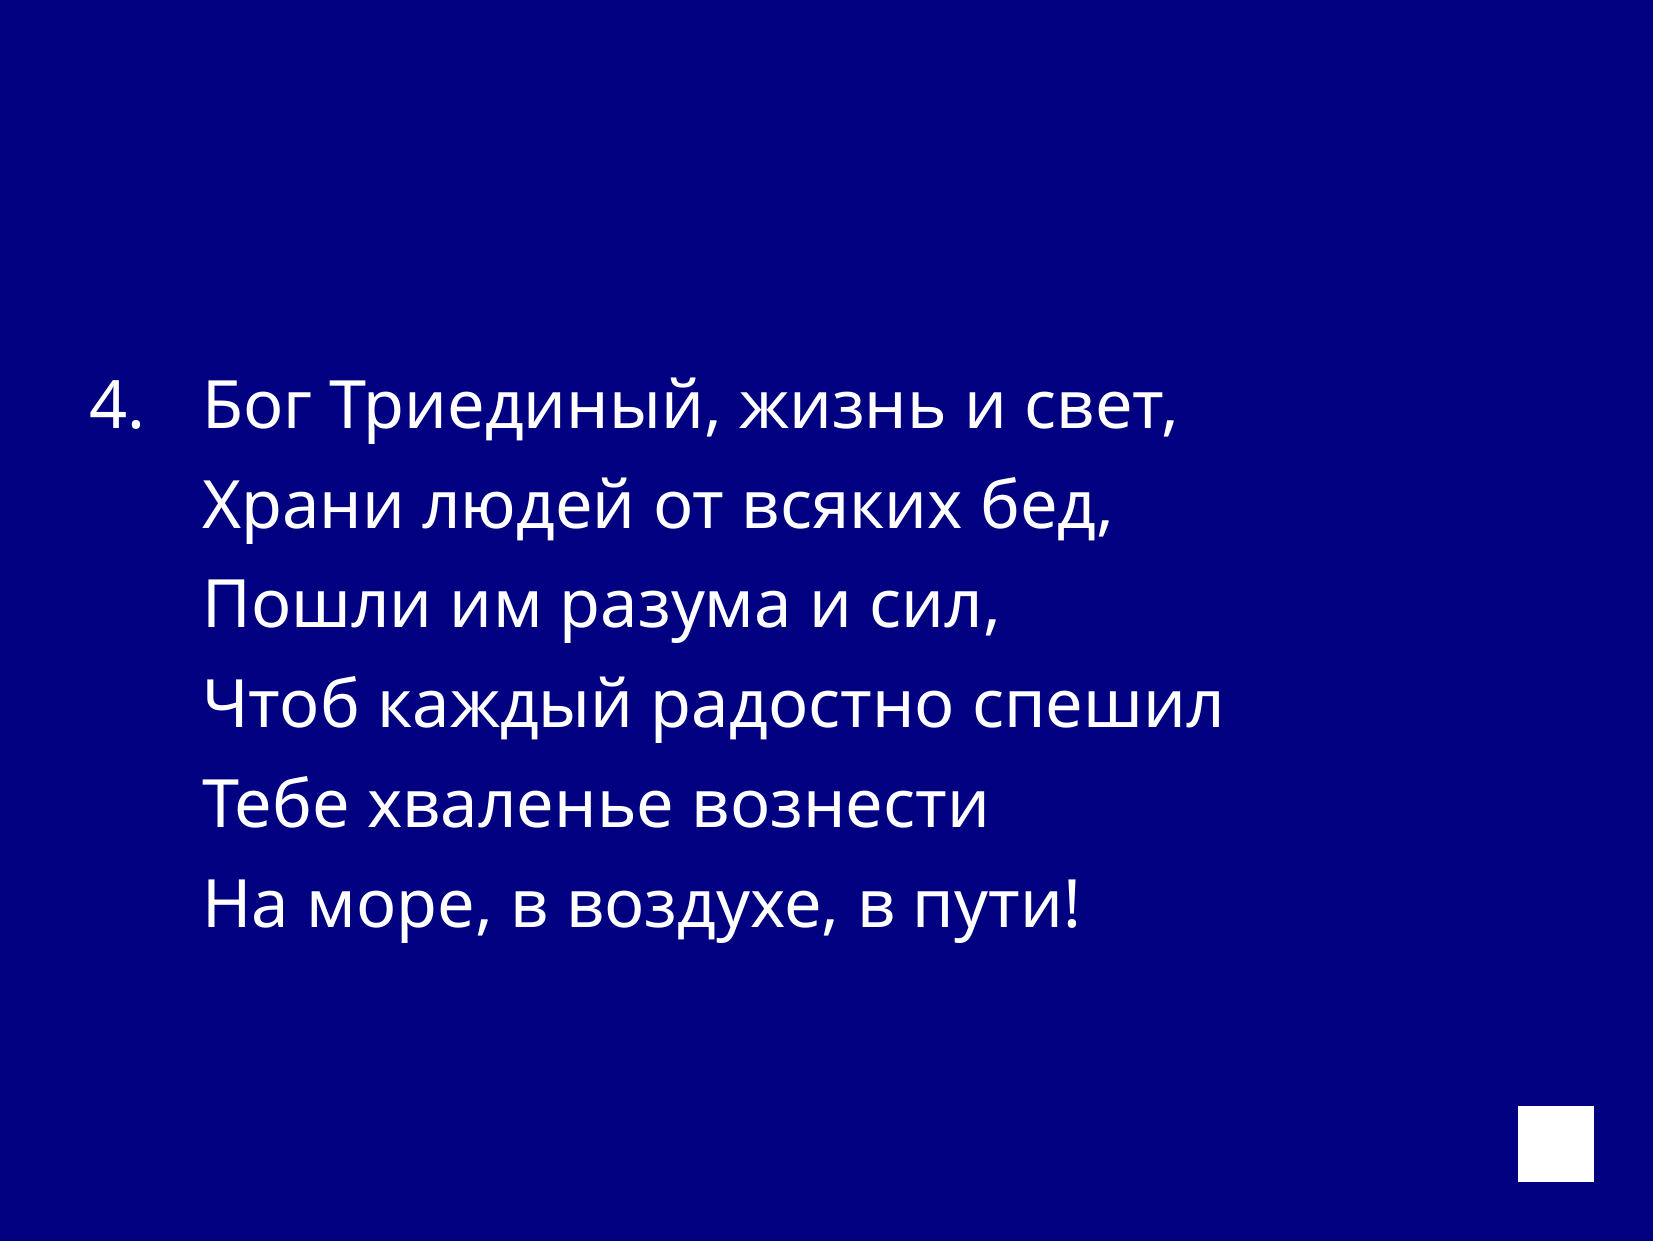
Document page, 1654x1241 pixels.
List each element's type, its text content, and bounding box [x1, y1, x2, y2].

text_box 4. Бог Триединый, жизнь и свет, Храни людей от всяких бед, Пошли им разума и сил, Чтоб каждый радостно спешил Тебе хваленье вознести На море, в воздухе, в пути! [75, 150, 1576, 1163]
text_box [1518, 1106, 1594, 1182]
